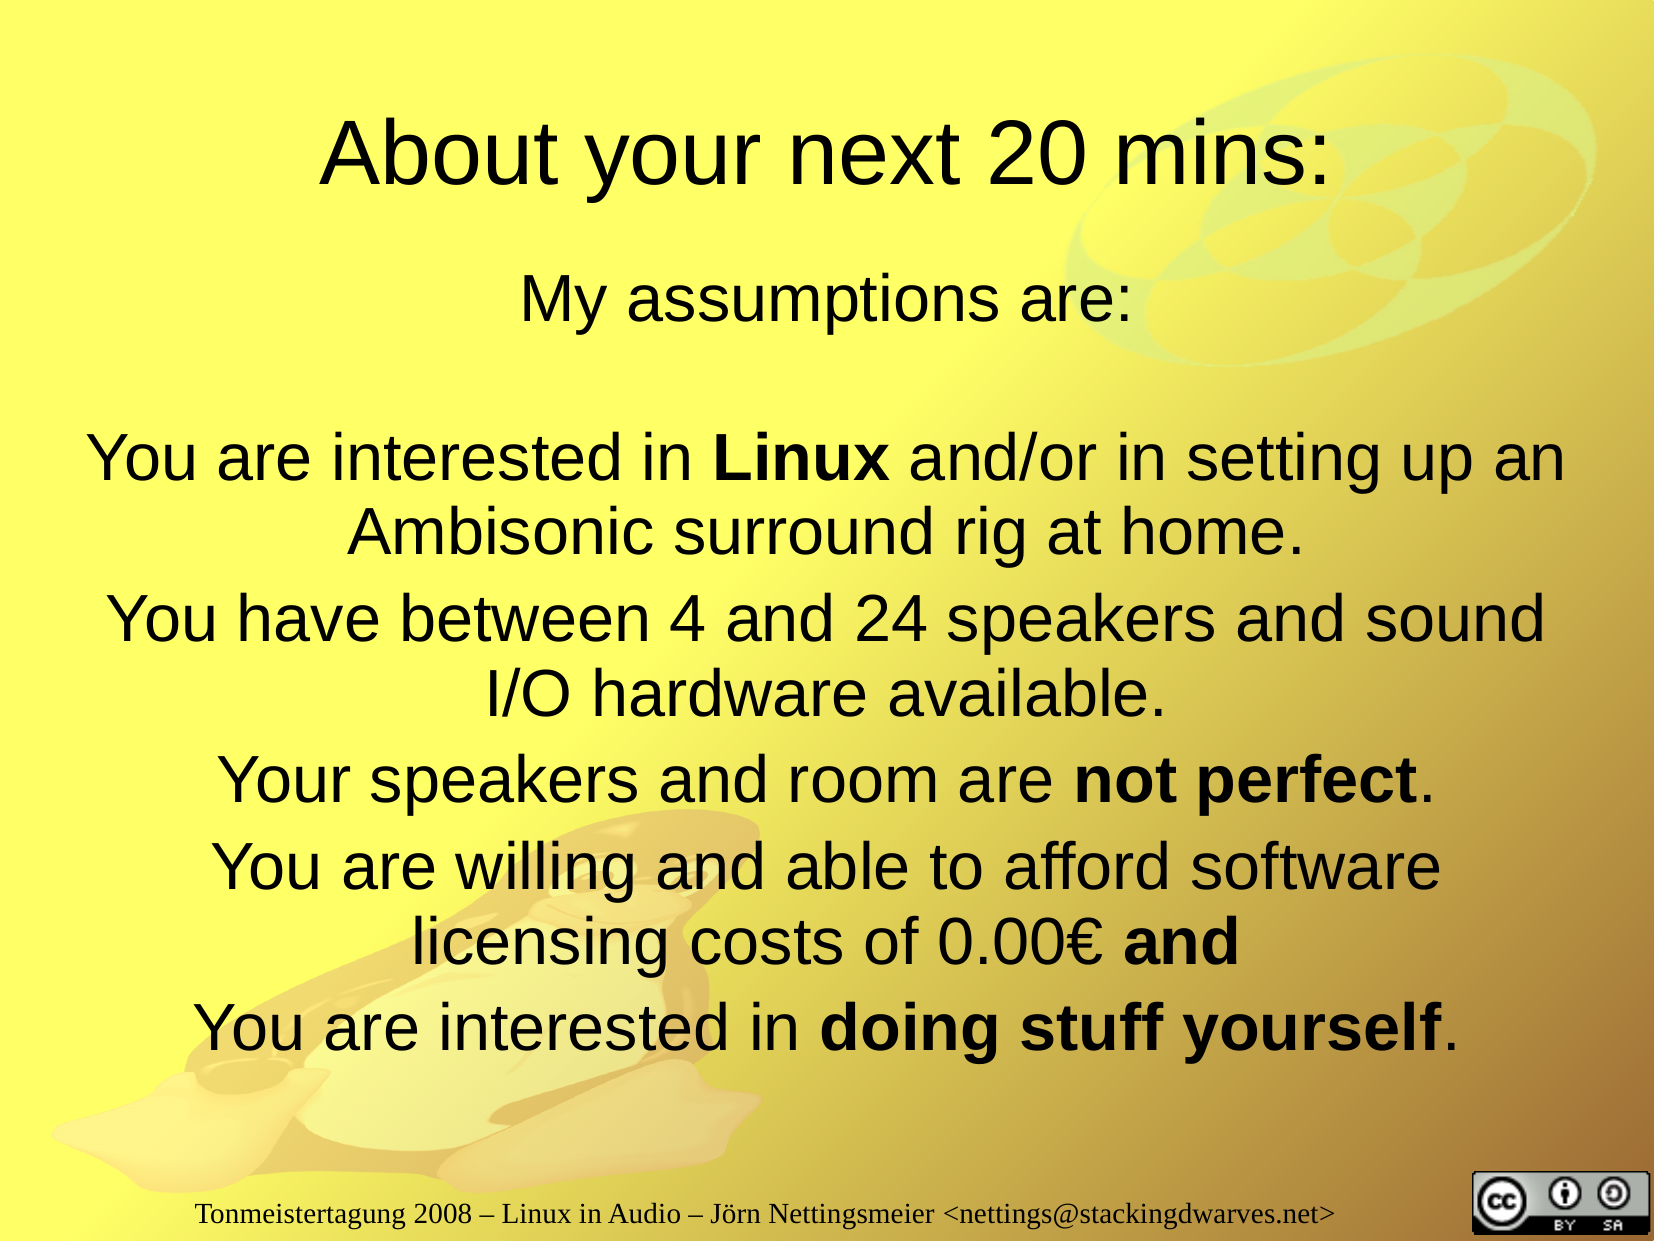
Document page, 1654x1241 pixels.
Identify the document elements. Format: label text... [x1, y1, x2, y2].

subtitle My assumptions are: You are interested in Linux and/or in setting up an Ambisonic surround rig at home. You have between 4 and 24 speakers and sound I/O hardware available. Your speakers and room are not perfect. You are willing and able to afford software licensing costs of 0.00€ and You are interested in doing stuff yourself. [82, 225, 1571, 1102]
title About your next 20 mins: [82, 49, 1571, 225]
picture [1472, 1171, 1651, 1235]
